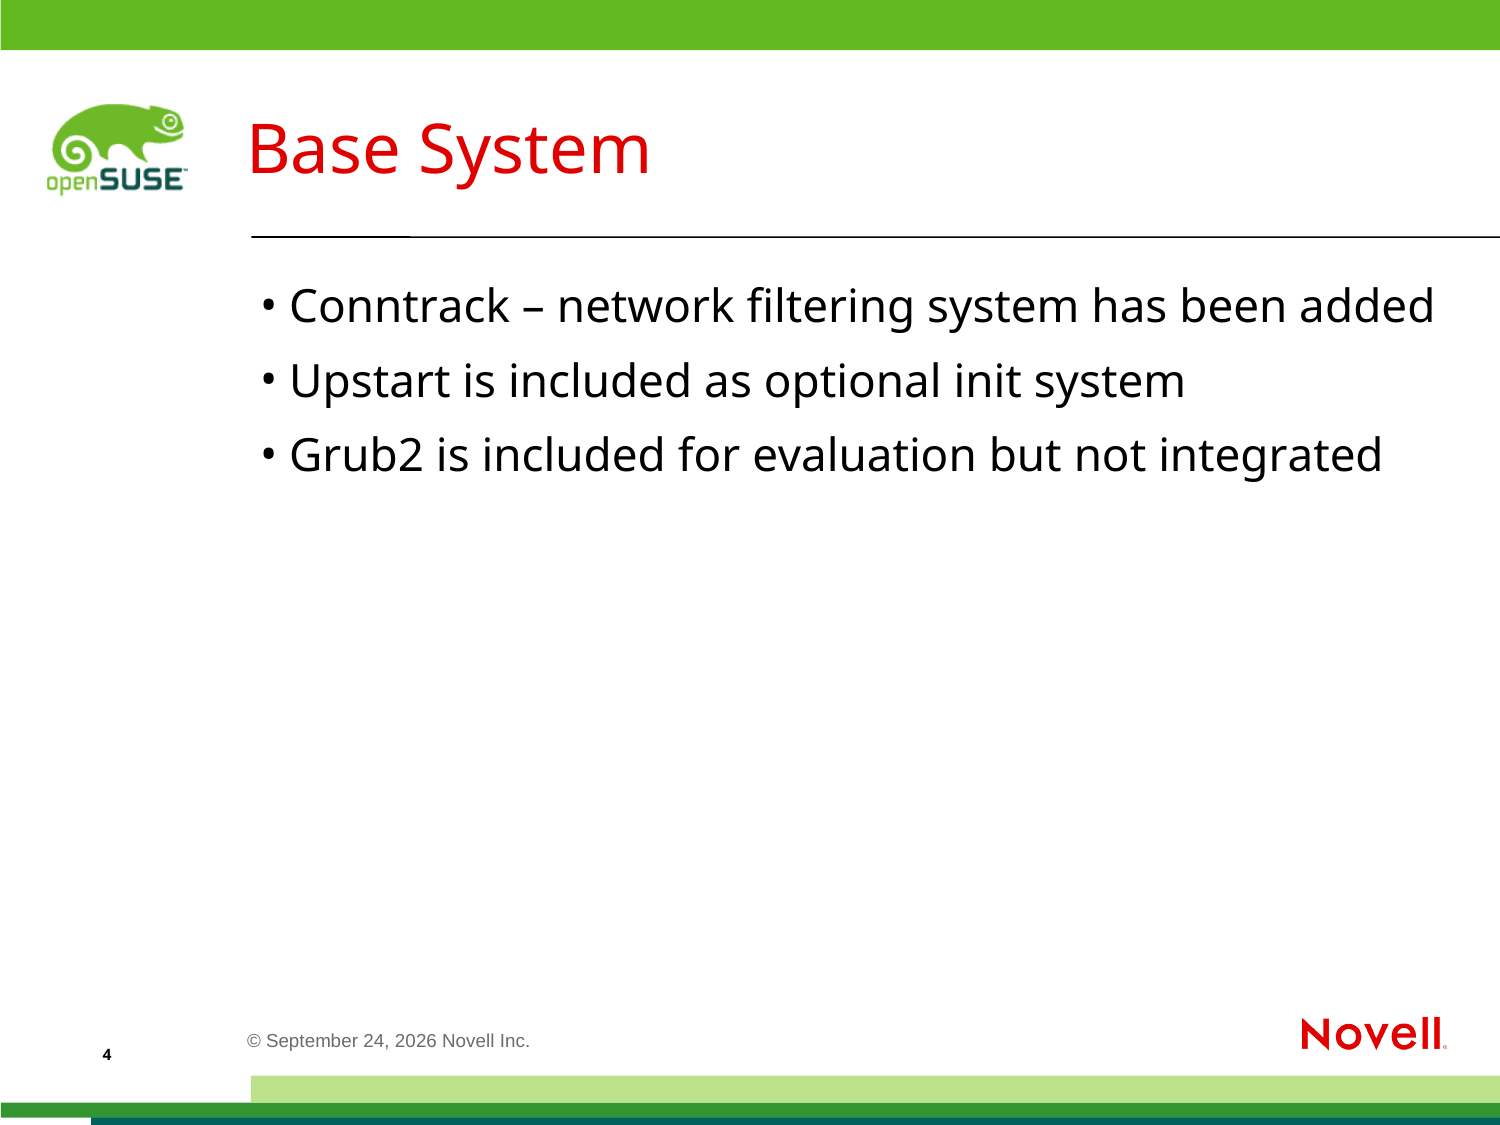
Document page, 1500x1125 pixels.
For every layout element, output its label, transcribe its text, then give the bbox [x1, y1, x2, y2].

picture [47, 104, 188, 197]
list Conntrack – network filtering system has been added Upstart is included as optional init system Grub2 is included for evaluation but not integrated [245, 267, 1458, 1026]
title Base System [246, 60, 1409, 239]
picture [1295, 1026, 1453, 1056]
